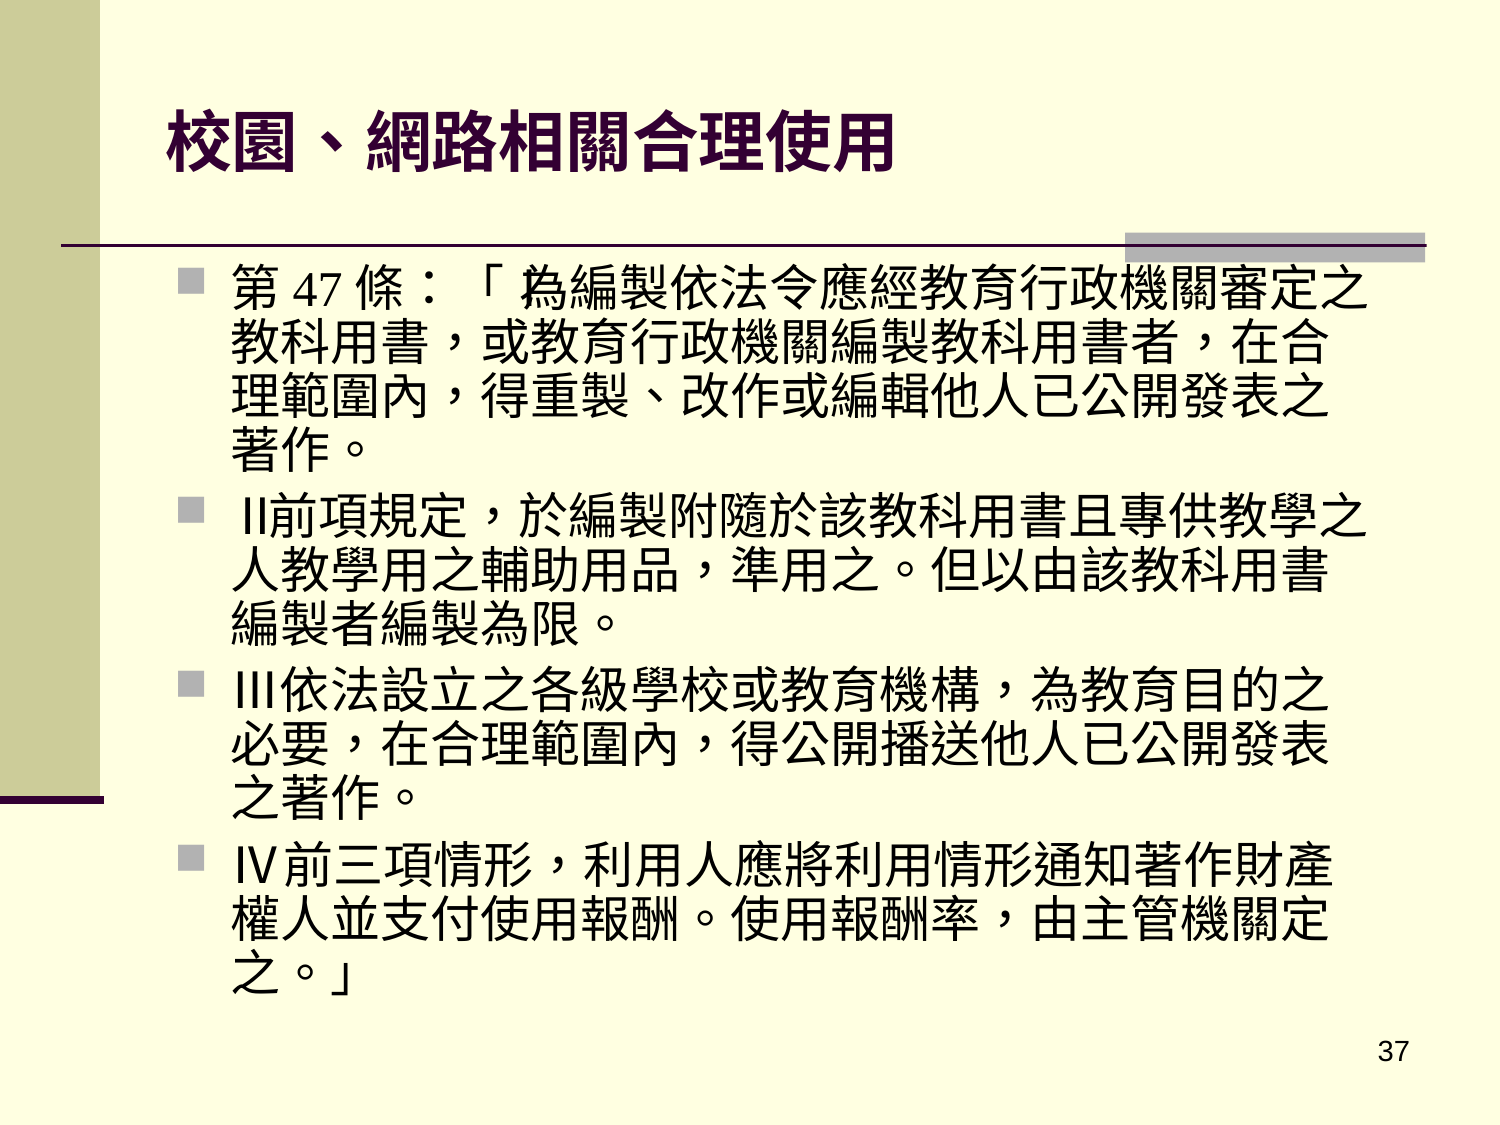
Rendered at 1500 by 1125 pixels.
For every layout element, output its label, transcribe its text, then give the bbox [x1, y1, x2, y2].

list 第47條：「Ⅰ為編製依法令應經教育行政機關審定之教科用書，或教育行政機關編製教科用書者，在合理範圍內，得重製、改作或編輯他人已公開發表之著作。 Ⅱ前項規定，於編製附隨於該教科用書且專供教學之人教學用之輔助用品，準用之。但以由該教科用書編製者編製為限。 Ⅲ依法設立之各級學校或教育機構，為教育目的之必要，在合理範圍內，得公開播送他人已公開發表之著作。 Ⅳ前三項情形，利用人應將利用情形通知著作財產權人並支付使用報酬。使用報酬率，由主管機關定之。」 [159, 255, 1388, 1059]
text_box <編號> [1074, 1024, 1426, 1103]
title 校園、網路相關合理使用 [150, 45, 1426, 234]
